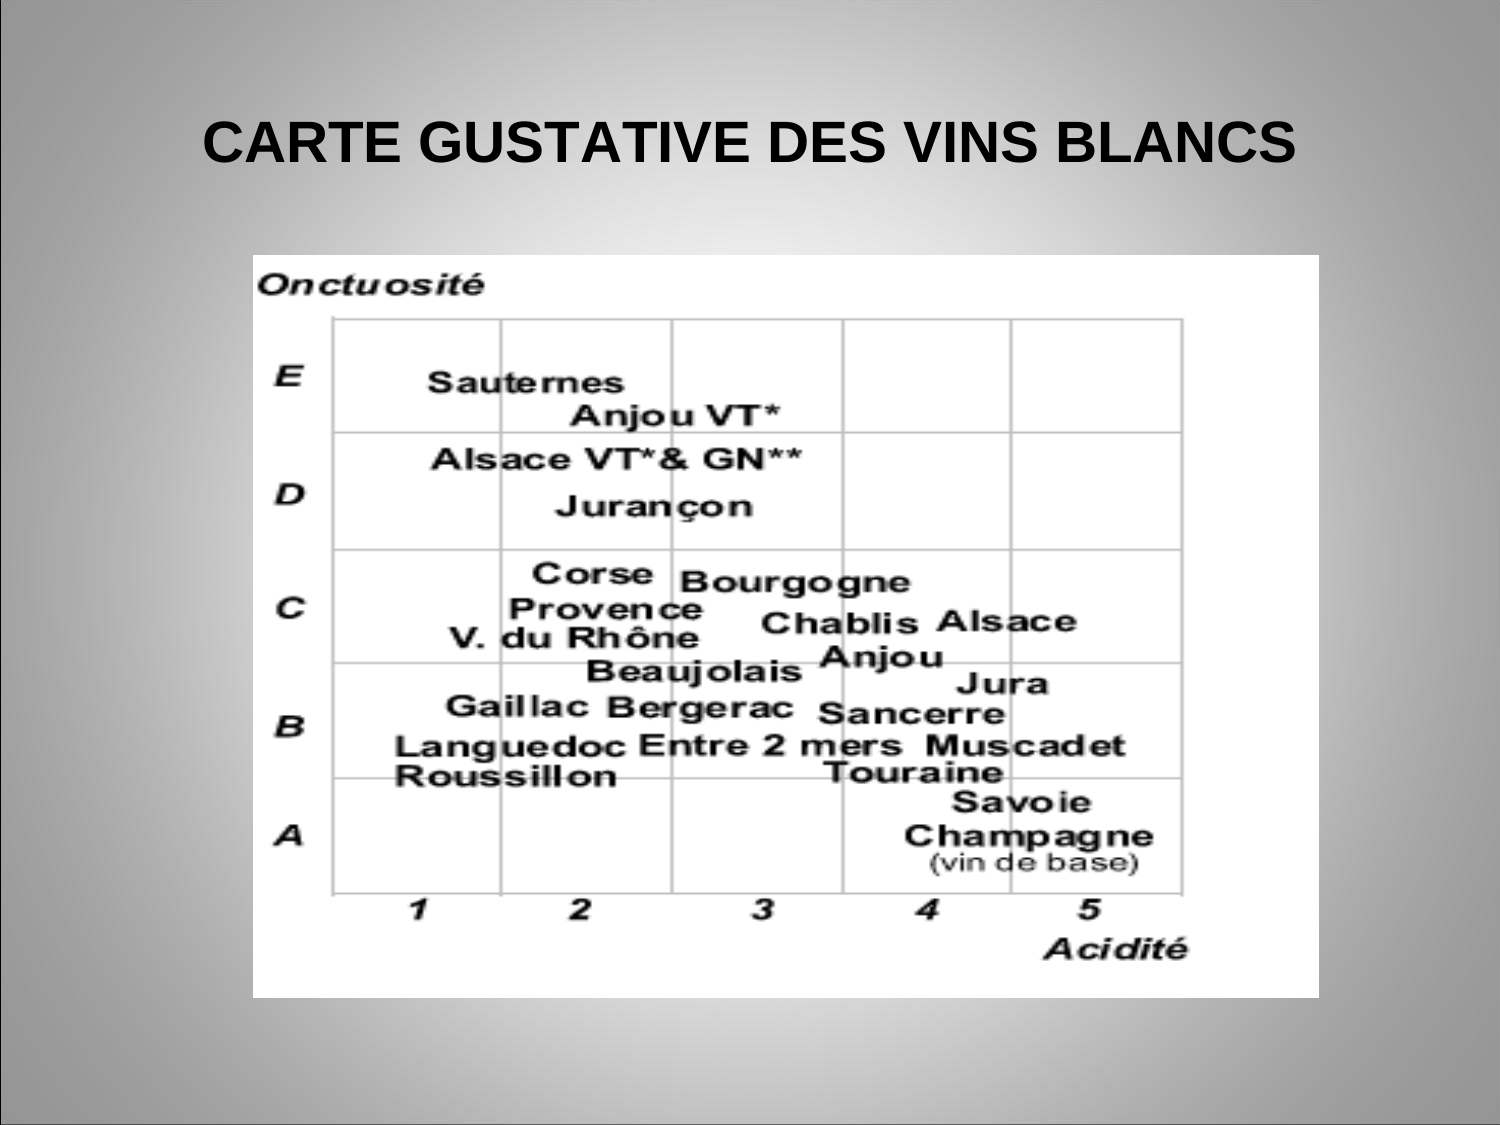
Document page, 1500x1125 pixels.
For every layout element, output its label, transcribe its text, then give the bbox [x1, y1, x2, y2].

picture [0, 0, 1500, 1125]
title CARTE GUSTATIVE DES VINS BLANCS [75, 45, 1426, 233]
text_box [253, 255, 1319, 998]
